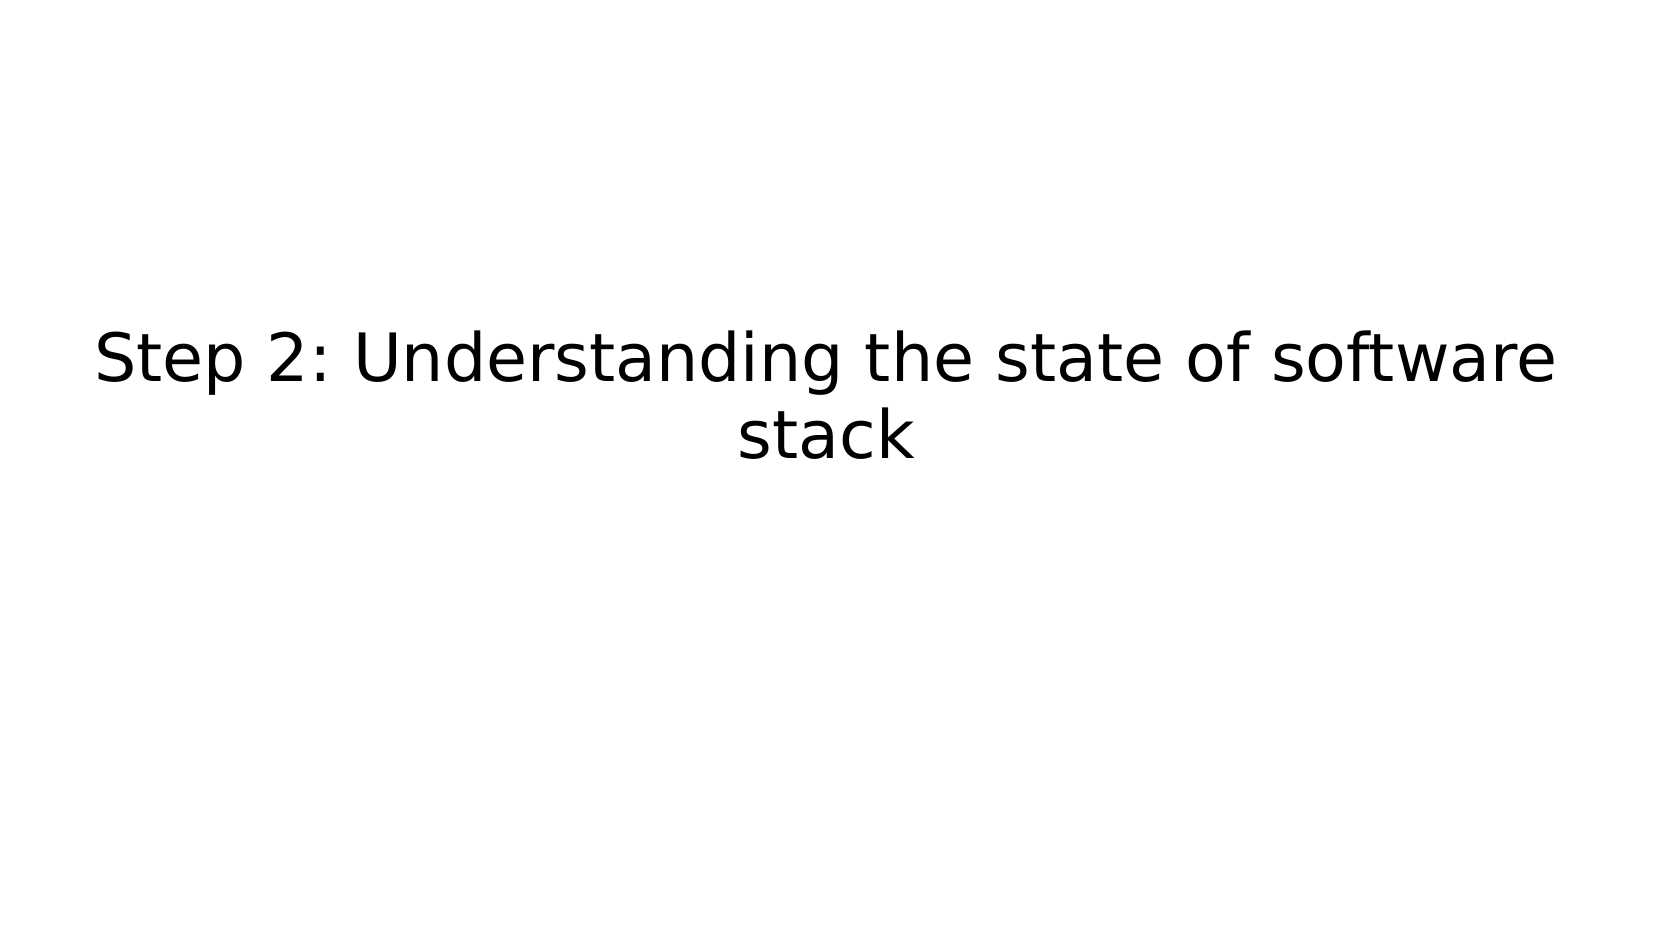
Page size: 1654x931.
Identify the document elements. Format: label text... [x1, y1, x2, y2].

subtitle Step 2: Understanding the state of software stack [82, 37, 1571, 757]
